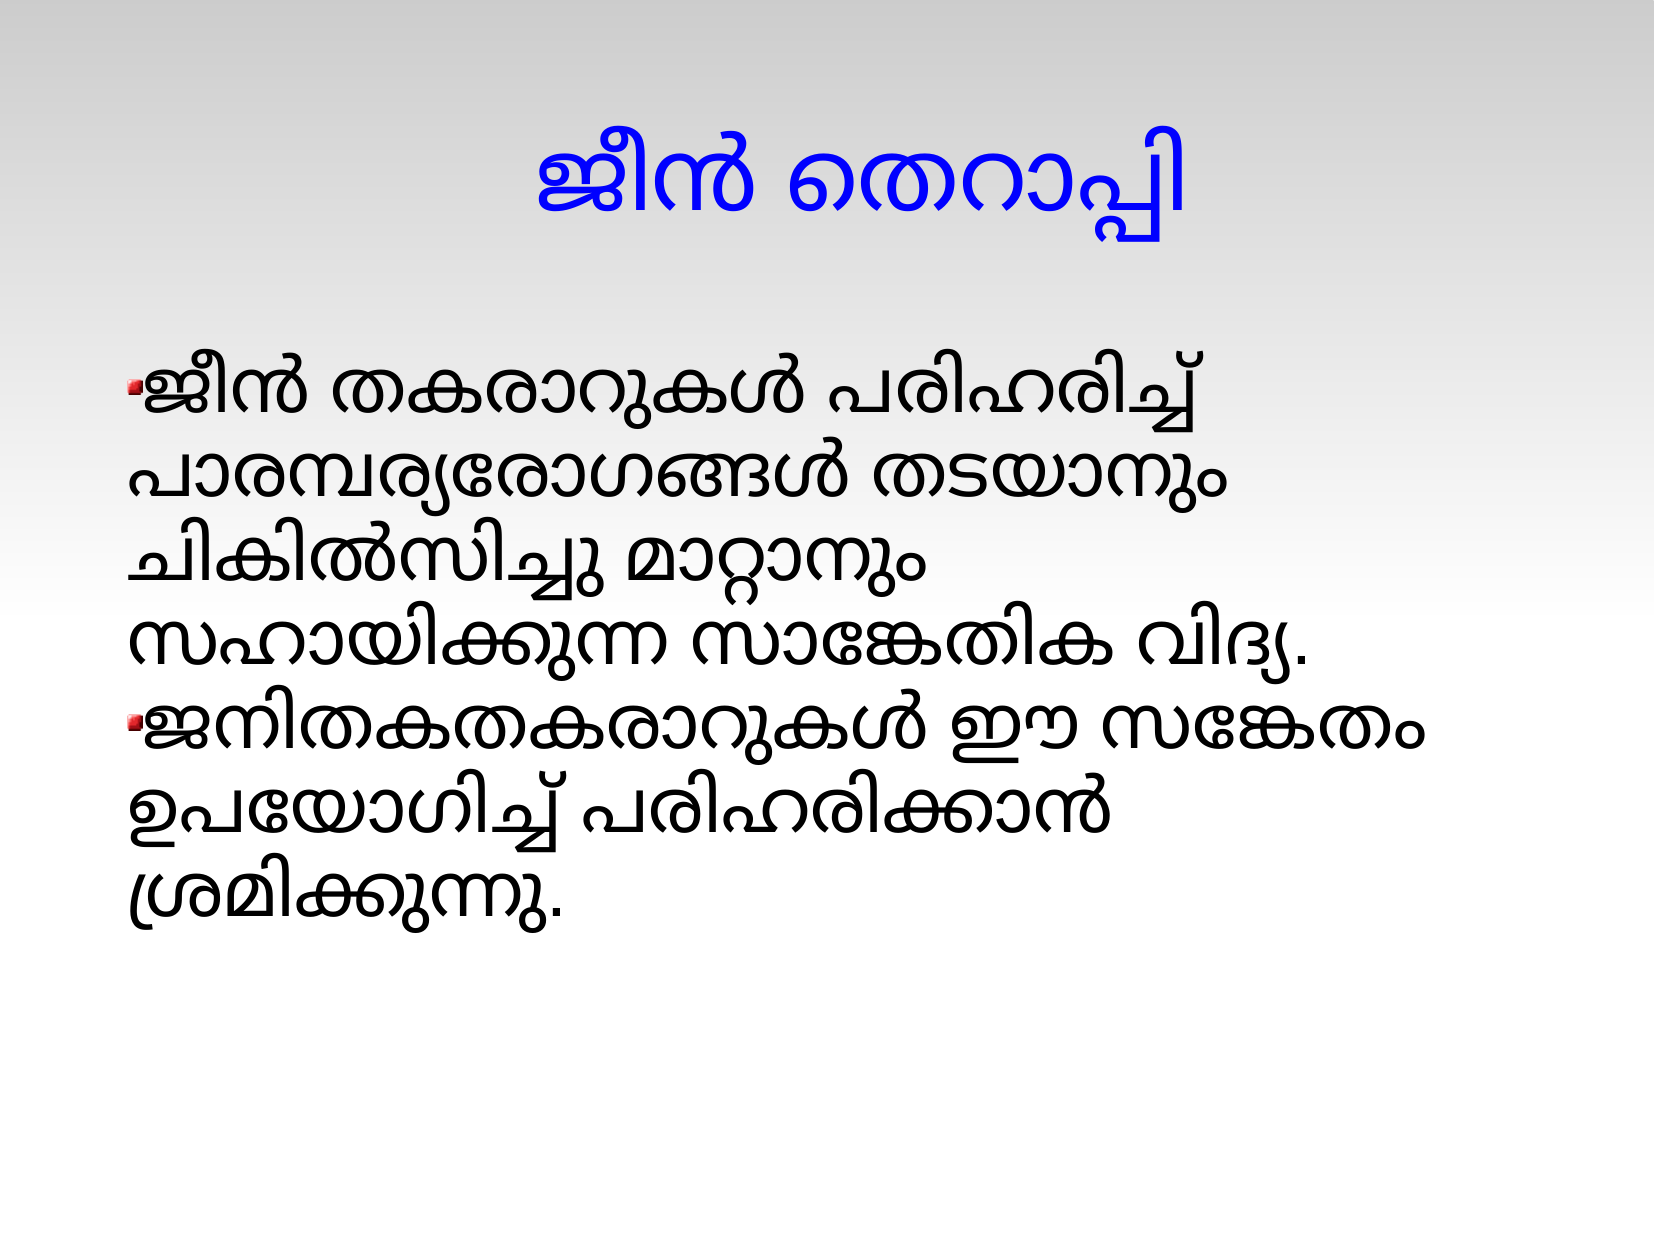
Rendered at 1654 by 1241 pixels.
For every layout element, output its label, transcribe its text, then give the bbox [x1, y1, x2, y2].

text_box ജീന്‍ തെറാപ്പി [262, 112, 1463, 240]
text_box ജീന്‍ തകരാറുകള്‍ പരിഹരിച്ച് പാരമ്പര്യരോഗങ്ങള്‍ തടയാനും ചികില്‍സിച്ചു മാറ്റാനും സഹായിക്കുന്ന സാങ്കേതിക വിദ്യ. ജനിതകതകരാറുകള്‍ ഈ സങ്കേതം ഉപയോഗിച്ച് പരിഹരിക്കാന്‍ ശ്രമിക്കുന്നു. [112, 337, 1501, 773]
